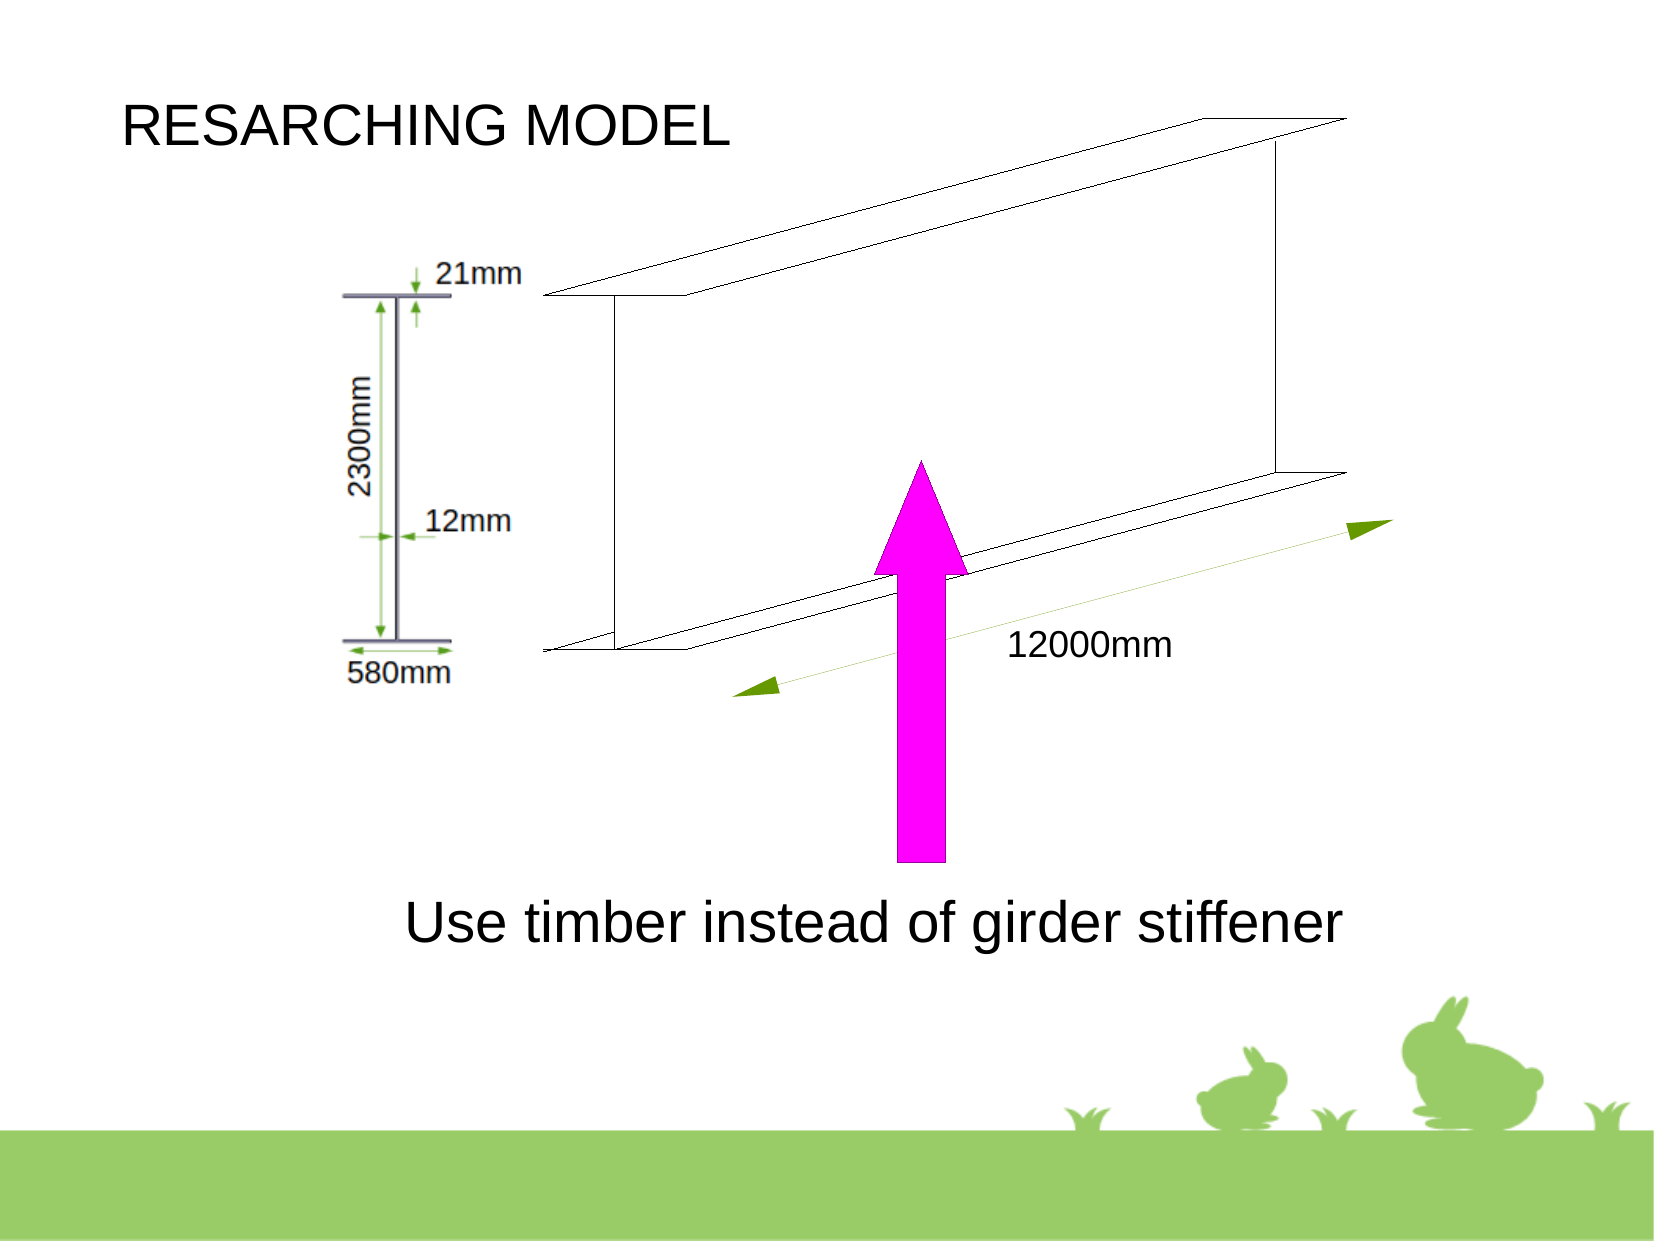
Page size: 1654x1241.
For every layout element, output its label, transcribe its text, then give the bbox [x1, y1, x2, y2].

text_box [874, 460, 969, 863]
text_box Use timber instead of girder stiffener [389, 882, 1536, 1028]
picture [0, 0, 1654, 1241]
text_box 12000mm [992, 616, 1371, 674]
text_box RESARCHING MODEL [106, 85, 1276, 166]
